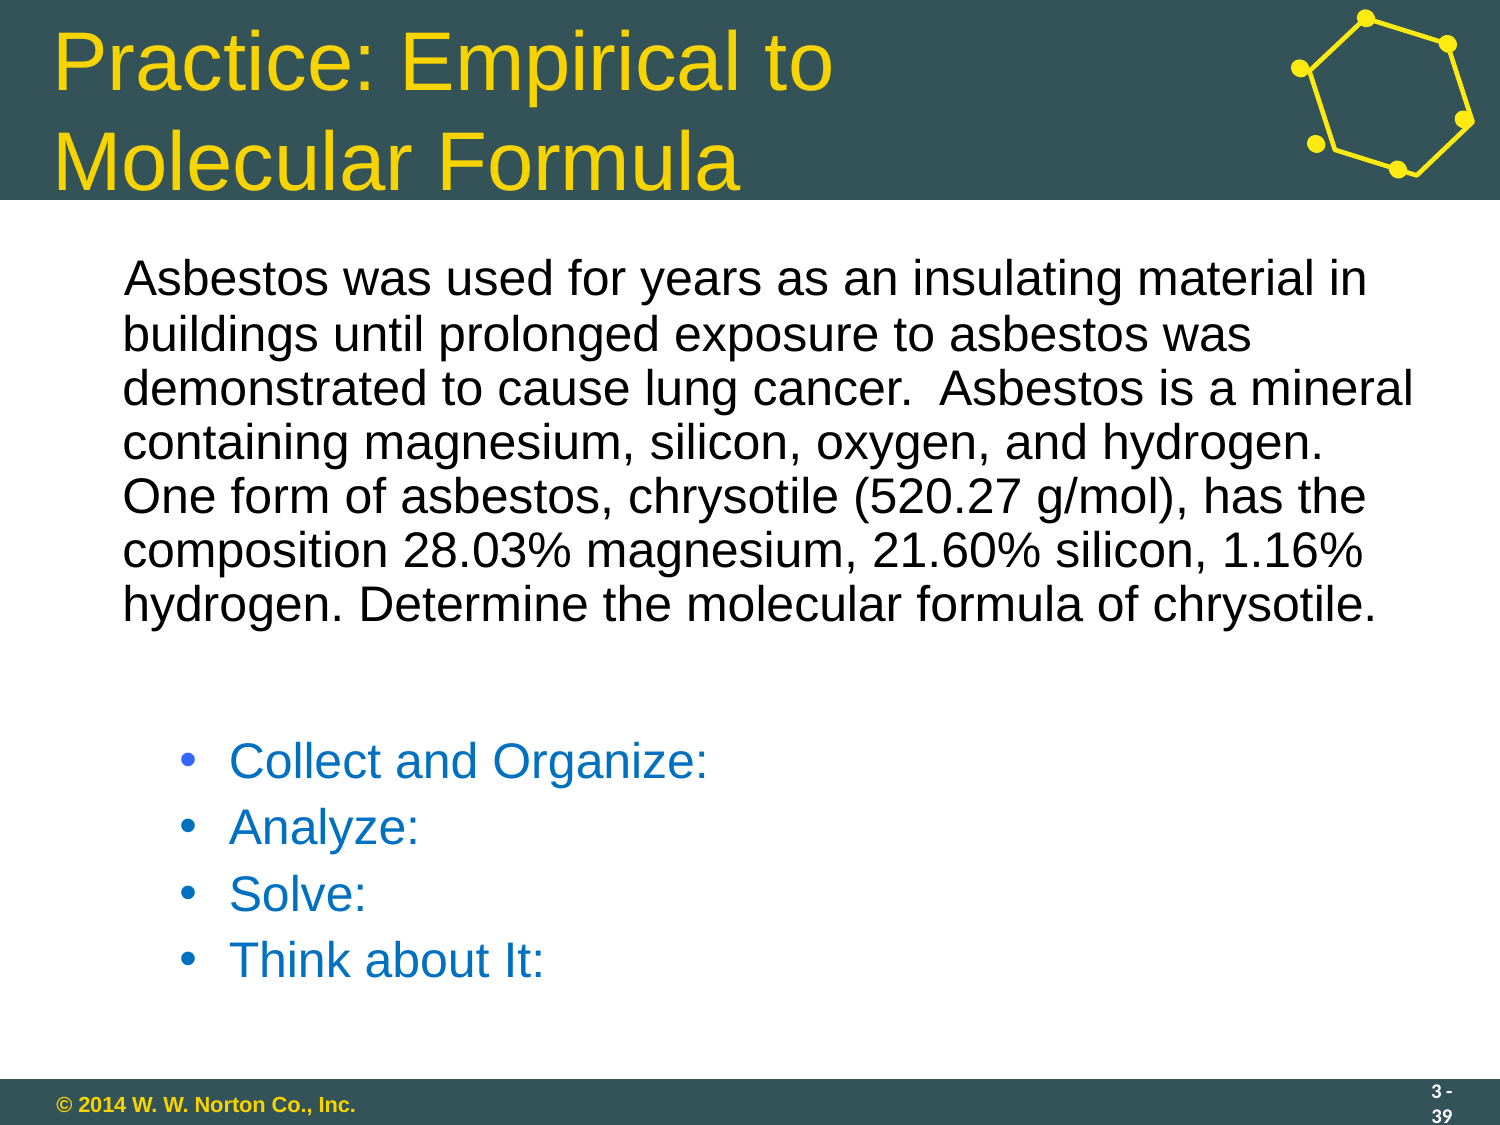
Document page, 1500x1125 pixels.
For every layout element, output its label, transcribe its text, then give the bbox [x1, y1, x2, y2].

title Practice: Empirical to Molecular Formula [37, 19, 1118, 195]
slide_number 3 - <number> [1411, 1086, 1468, 1119]
list Asbestos was used for years as an insulating material in buildings until prolonged exposure to asbestos was demonstrated to cause lung cancer. Asbestos is a mineral containing magnesium, silicon, oxygen, and hydrogen. One form of asbestos, chrysotile (520.27 g/mol), has the composition 28.03% magnesium, 21.60% silicon, 1.16% hydrogen. Determine the molecular formula of chrysotile. [62, 237, 1438, 938]
text_box Collect and Organize: Analyze: Solve: Think about It: [125, 727, 932, 997]
